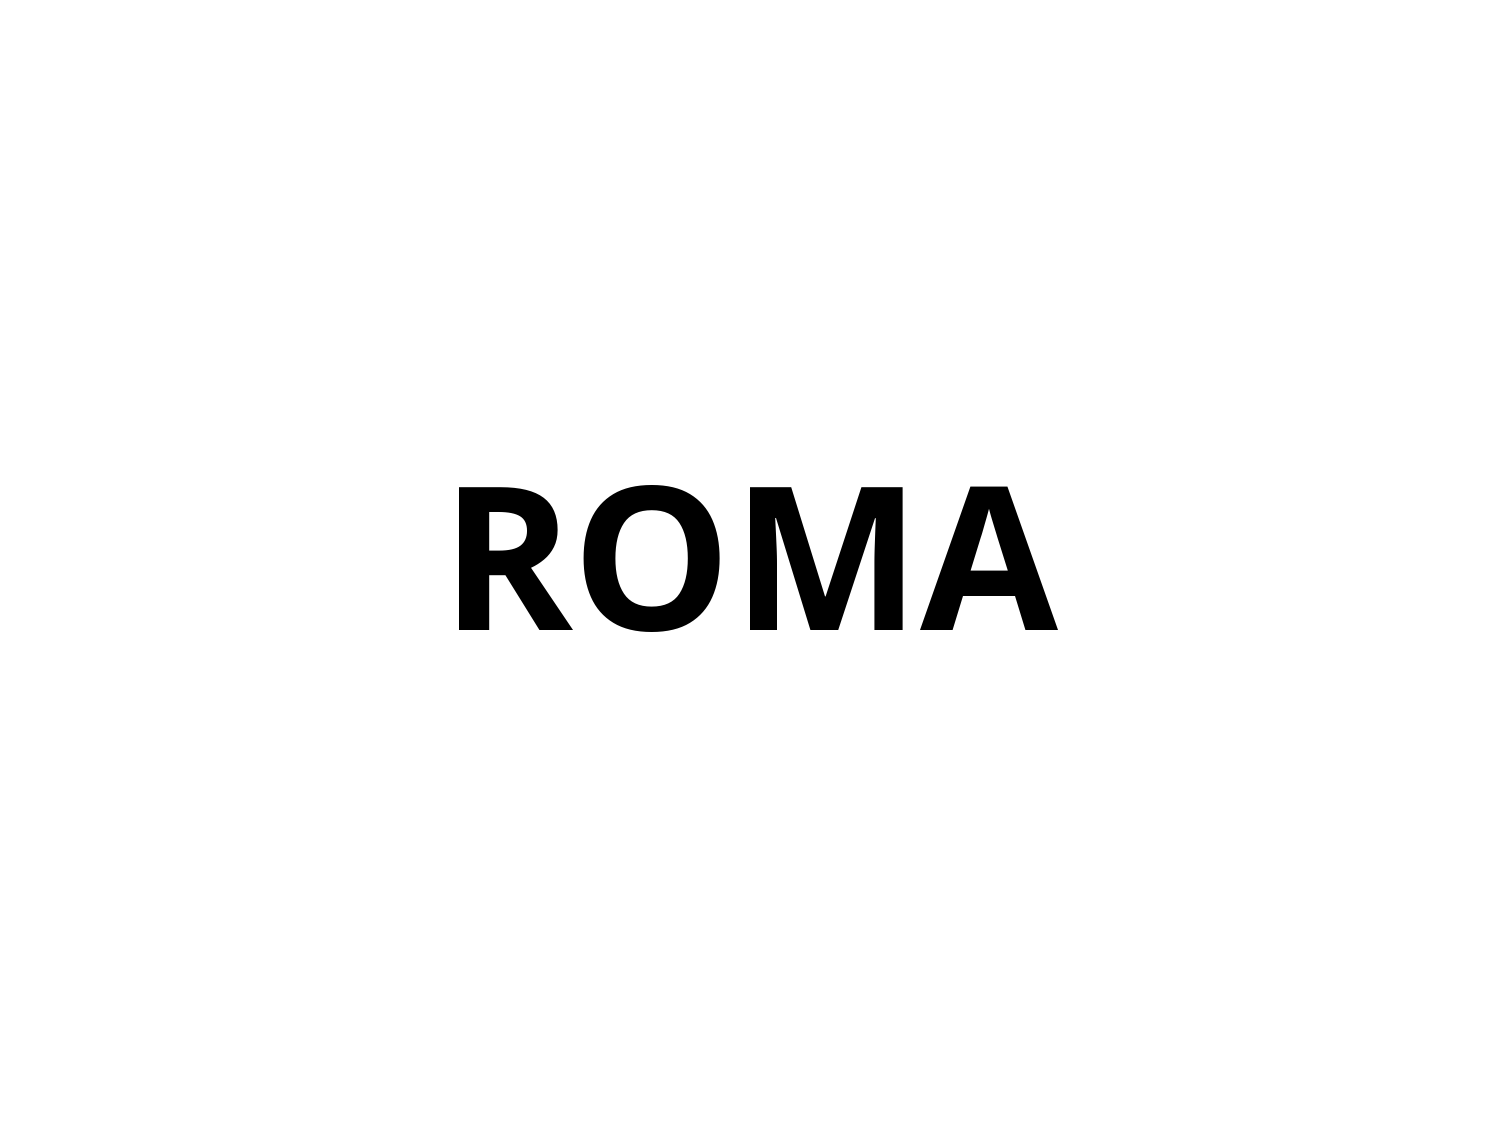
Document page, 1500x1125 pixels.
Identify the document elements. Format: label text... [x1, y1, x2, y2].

title ROMA [75, 456, 1426, 644]
